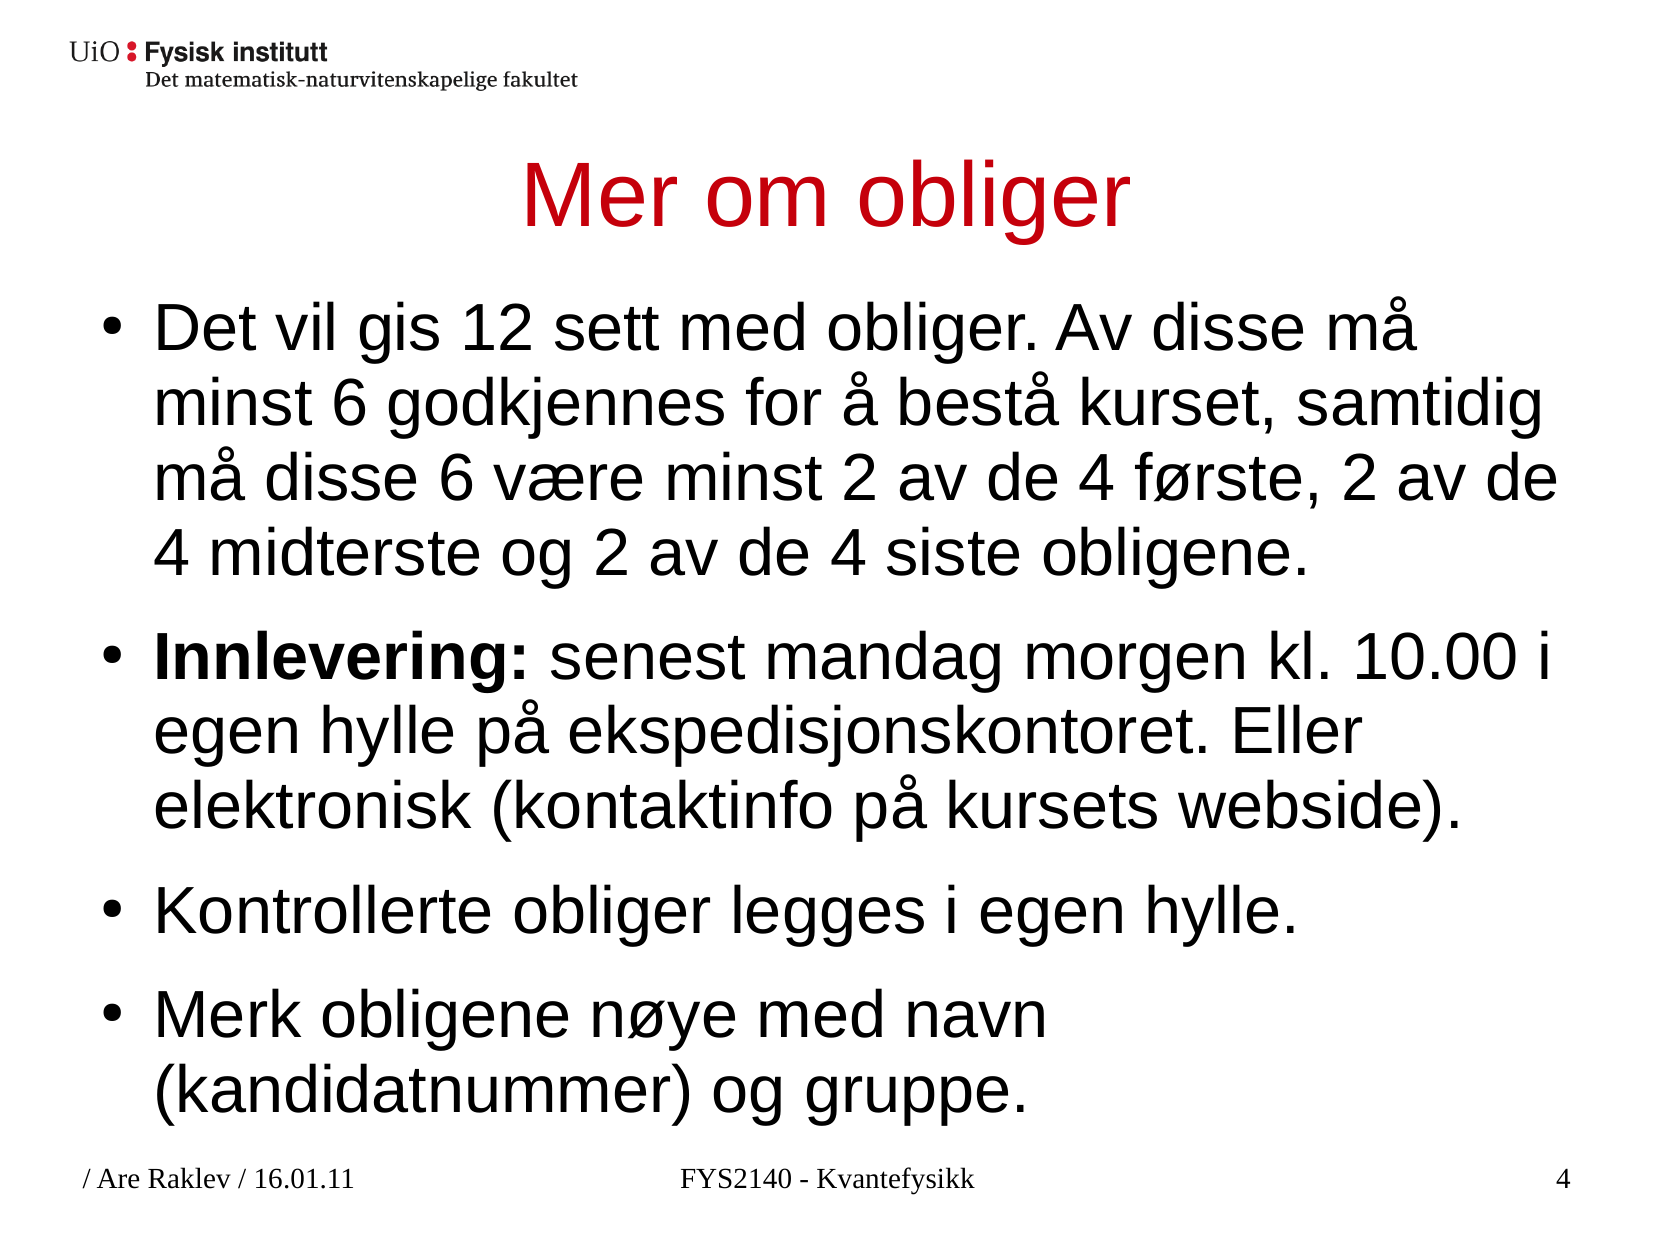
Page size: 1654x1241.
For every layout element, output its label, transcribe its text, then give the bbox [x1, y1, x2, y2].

title Mer om obliger [82, 90, 1571, 290]
list Det vil gis 12 sett med obliger. Av disse må minst 6 godkjennes for å bestå kurset, samtidig må disse 6 være minst 2 av de 4 første, 2 av de 4 midterste og 2 av de 4 siste obligene. Innlevering: senest mandag morgen kl. 10.00 i egen hylle på ekspedisjonskontoret. Eller elektronisk (kontaktinfo på kursets webside). Kontrollerte obliger legges i egen hylle. Merk obligene nøye med navn (kandidatnummer) og gruppe. [82, 290, 1571, 1125]
picture [68, 37, 581, 93]
